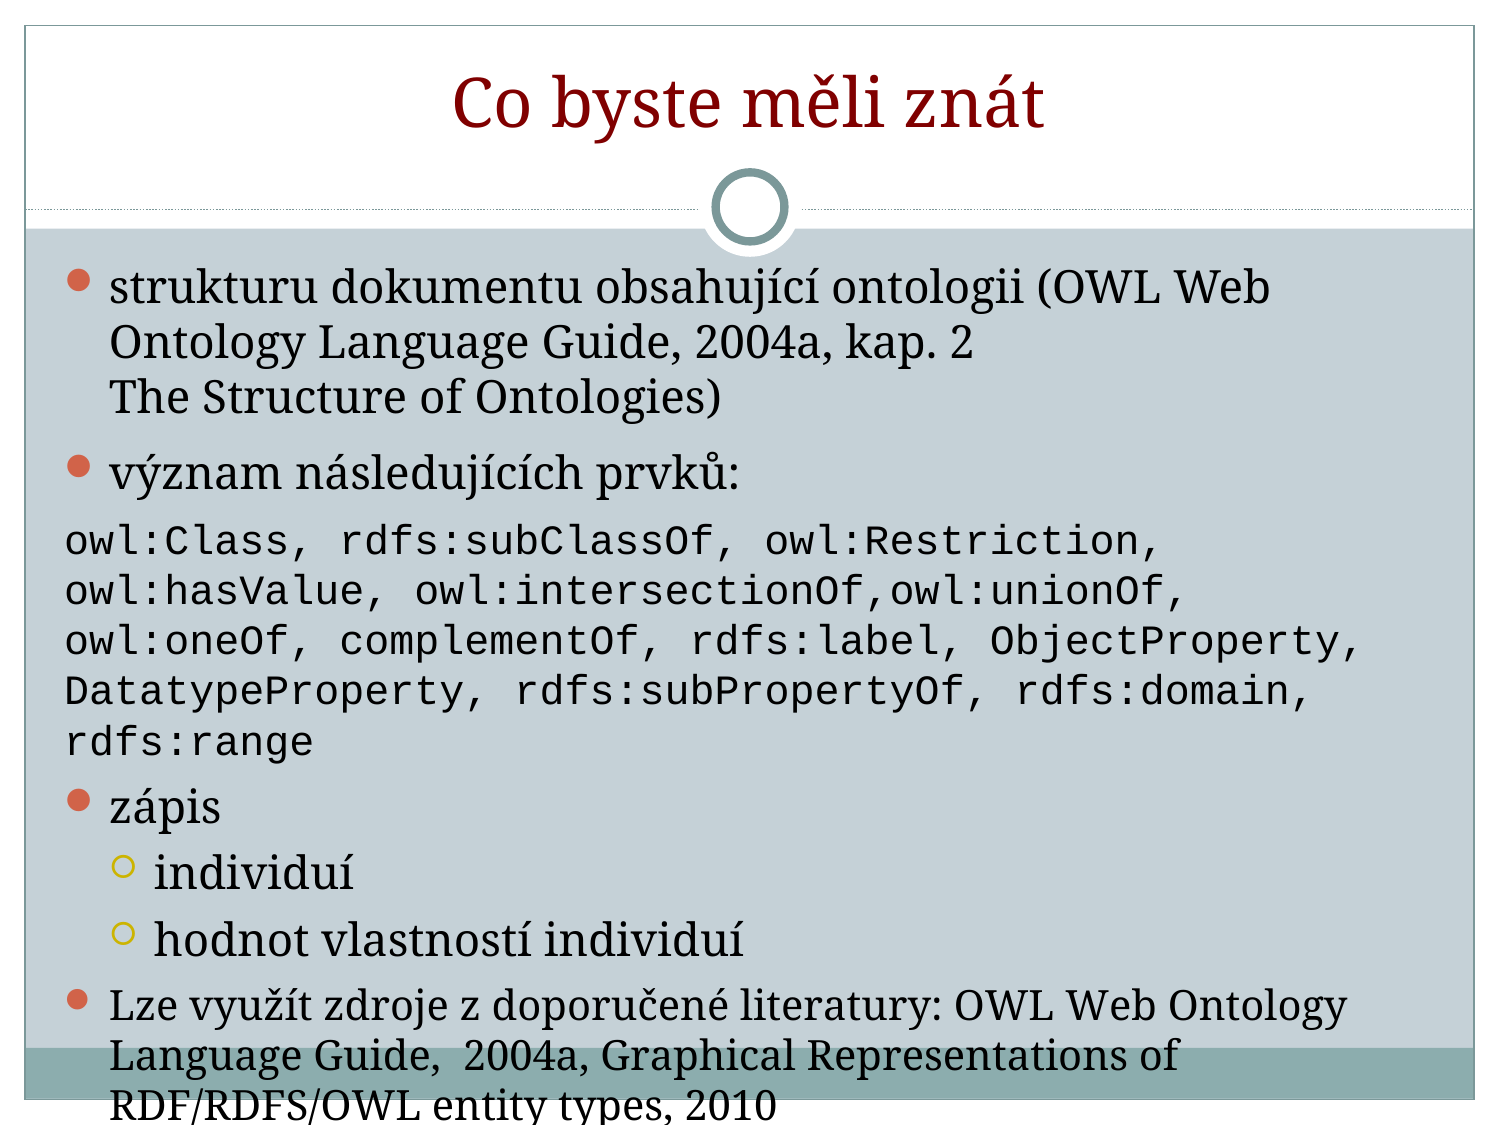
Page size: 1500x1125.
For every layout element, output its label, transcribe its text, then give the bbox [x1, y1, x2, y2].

title Co byste měli znát [49, 29, 1450, 170]
list strukturu dokumentu obsahující ontologii (OWL Web Ontology Language Guide, 2004a, kap. 2 The Structure of Ontologies) význam následujících prvků: owl:Class, rdfs:subClassOf, owl:Restriction, owl:hasValue, owl:intersectionOf,owl:unionOf, owl:oneOf, complementOf, rdfs:label, ObjectProperty, DatatypeProperty, rdfs:subPropertyOf, rdfs:domain, rdfs:range zápis individuí hodnot vlastností individuí Lze využít zdroje z doporučené literatury: OWL Web Ontology Language Guide, 2004a, Graphical Representations of RDF/RDFS/OWL entity types, 2010 [49, 249, 1450, 1075]
